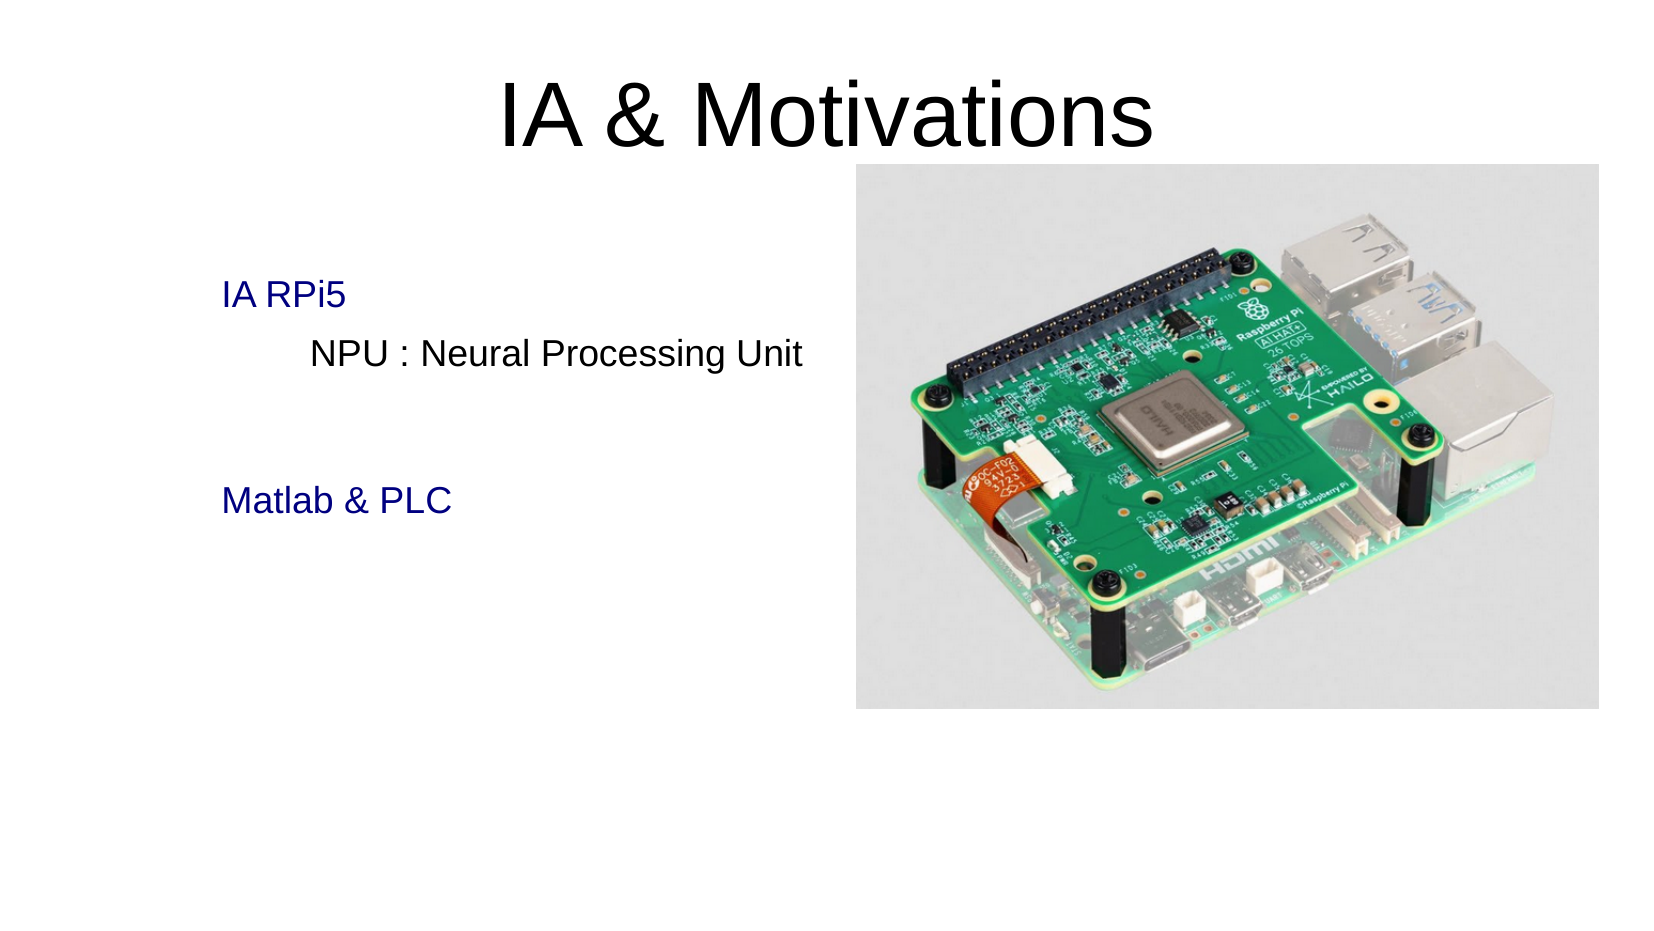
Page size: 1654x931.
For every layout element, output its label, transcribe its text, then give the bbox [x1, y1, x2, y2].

text_box Matlab & PLC [206, 472, 468, 530]
title IA & Motivations [82, 37, 1571, 193]
text_box NPU : Neural Processing Unit [295, 324, 827, 384]
text_box IA RPi5 [206, 265, 362, 323]
picture [856, 164, 1599, 709]
